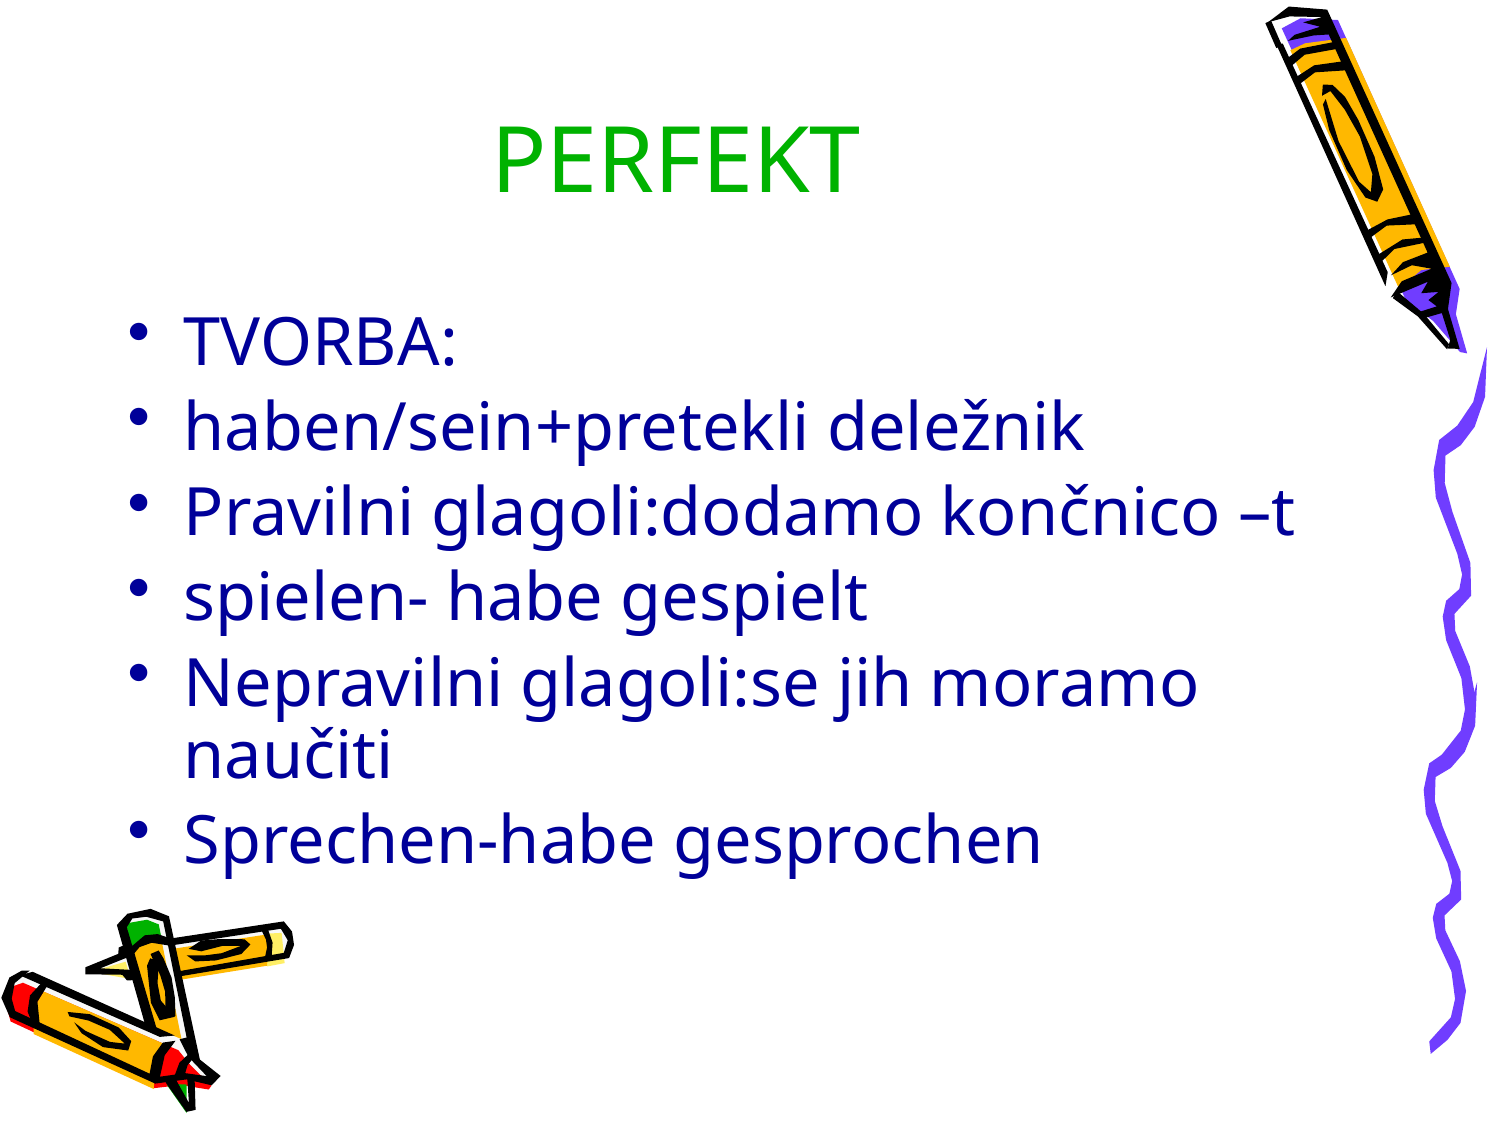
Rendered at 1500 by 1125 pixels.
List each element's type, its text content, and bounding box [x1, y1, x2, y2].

list TVORBA: haben/sein+pretekli deležnik Pravilni glagoli:dodamo končnico –t spielen- habe gespielt Nepravilni glagoli:se jih moramo naučiti Sprechen-habe gesprochen [112, 299, 1375, 900]
title PERFEKT [112, 24, 1240, 288]
